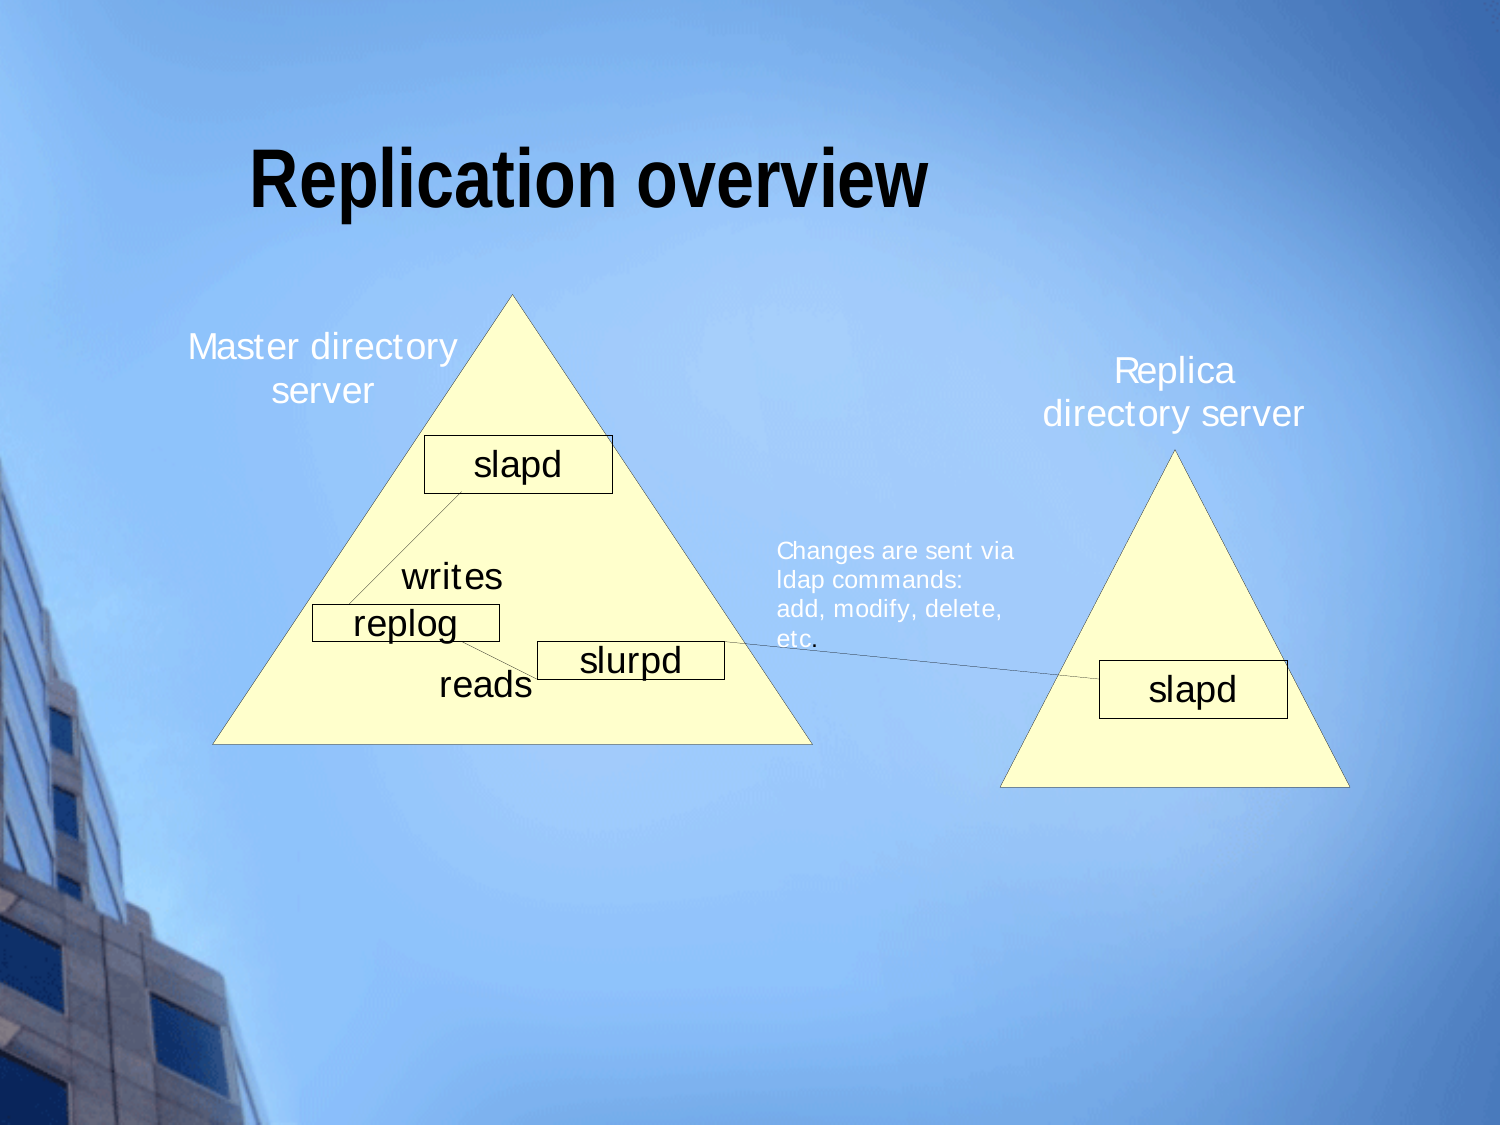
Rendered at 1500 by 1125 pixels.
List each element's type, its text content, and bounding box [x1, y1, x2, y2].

chart [112, 262, 1500, 1125]
picture [0, 0, 1500, 1125]
title Replication overview [249, 112, 1413, 262]
